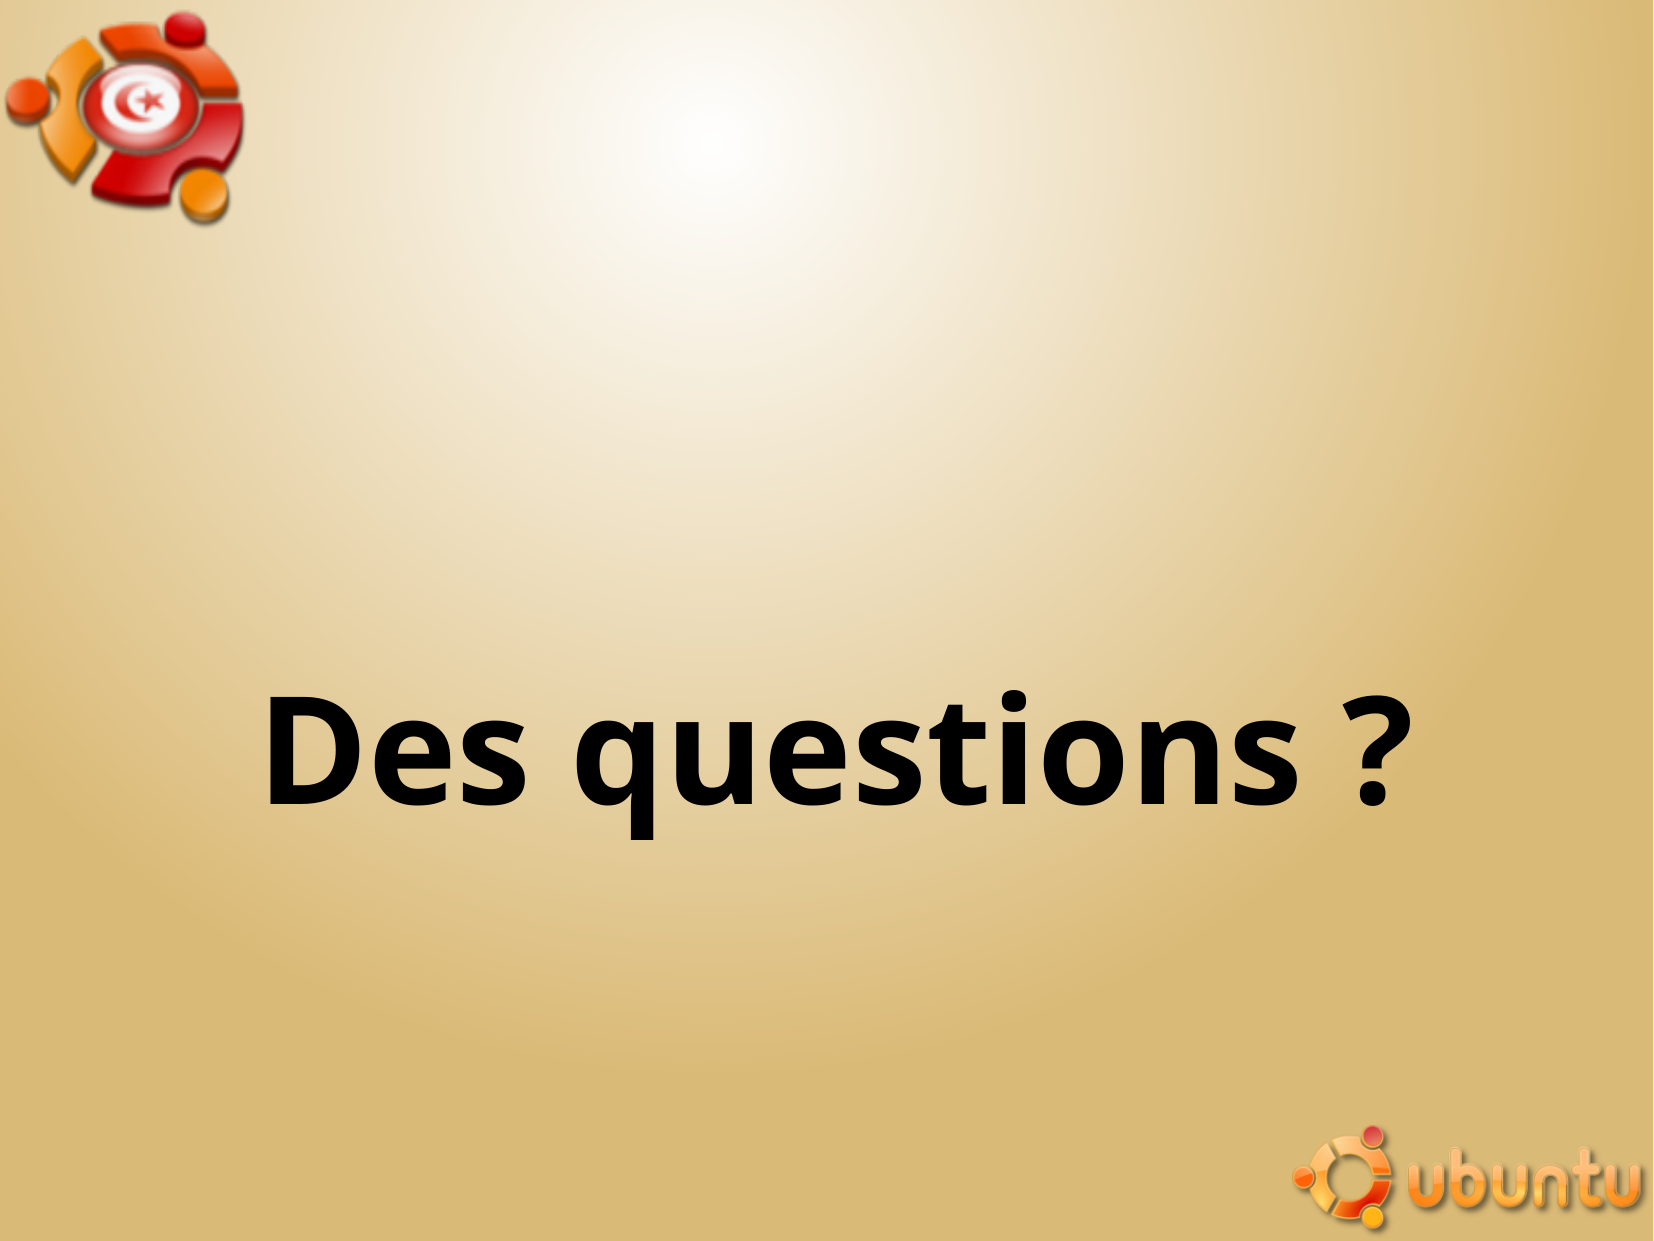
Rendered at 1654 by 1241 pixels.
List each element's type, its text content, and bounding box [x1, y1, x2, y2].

list Des questions ? [82, 290, 1571, 1094]
picture [0, 0, 1654, 1241]
